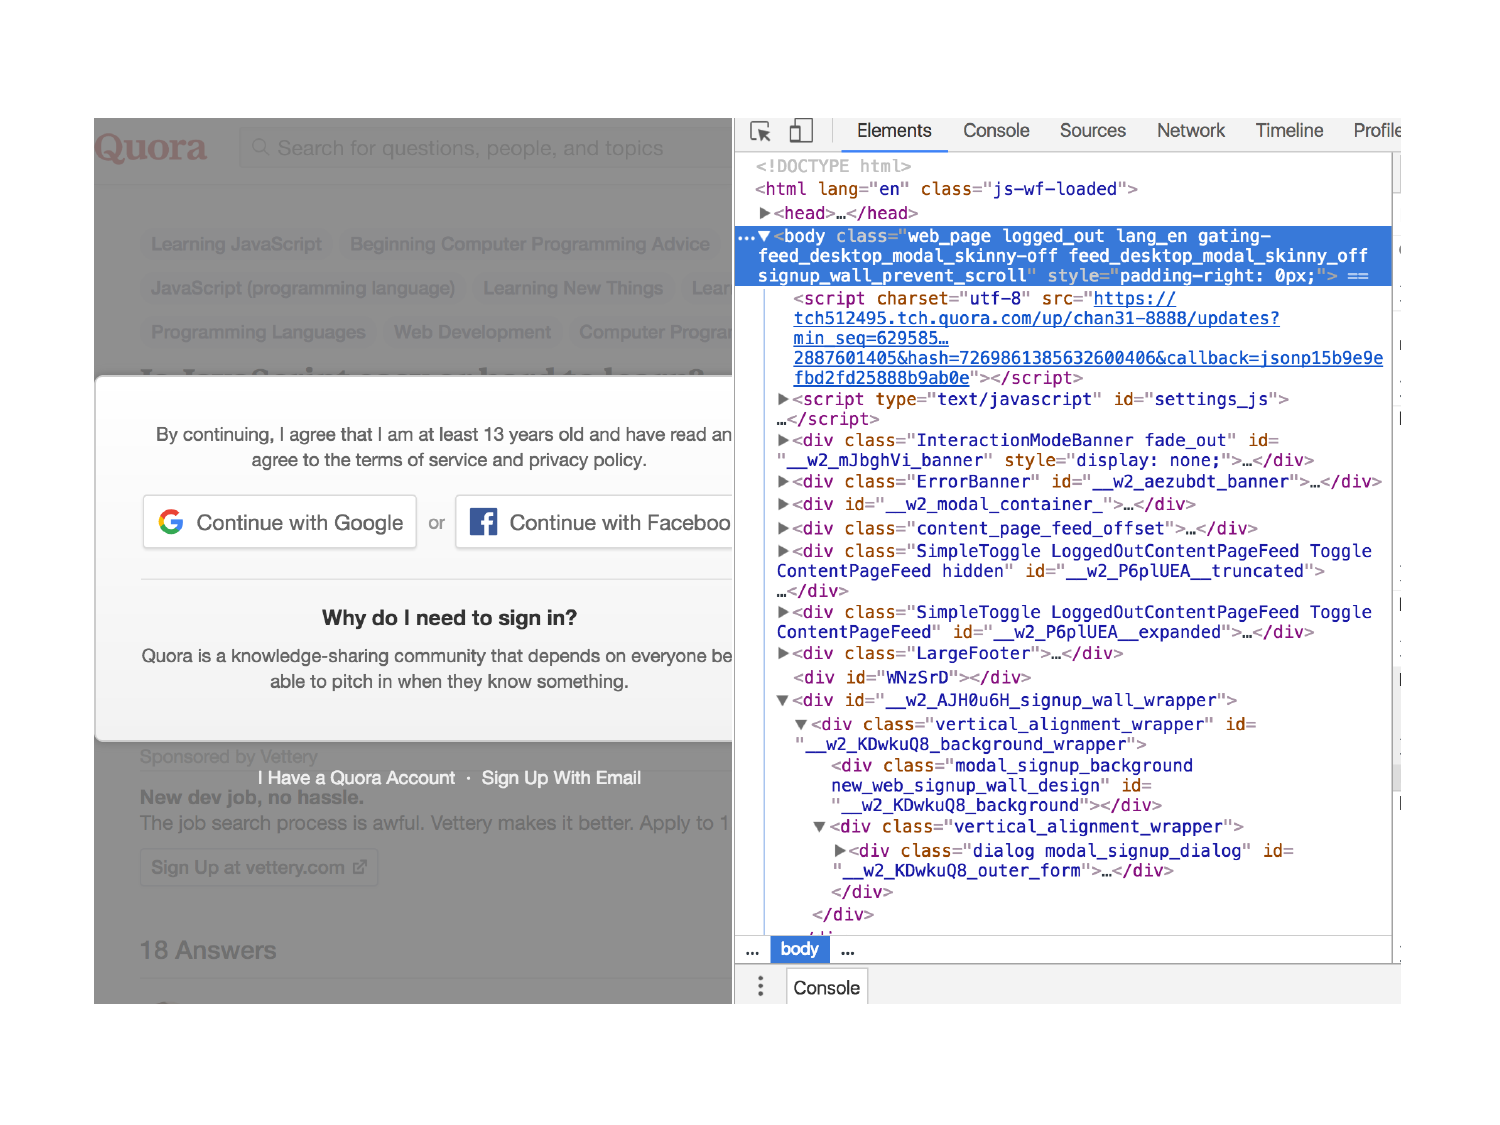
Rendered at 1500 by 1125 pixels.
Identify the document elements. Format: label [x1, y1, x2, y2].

picture [94, 118, 1401, 1004]
